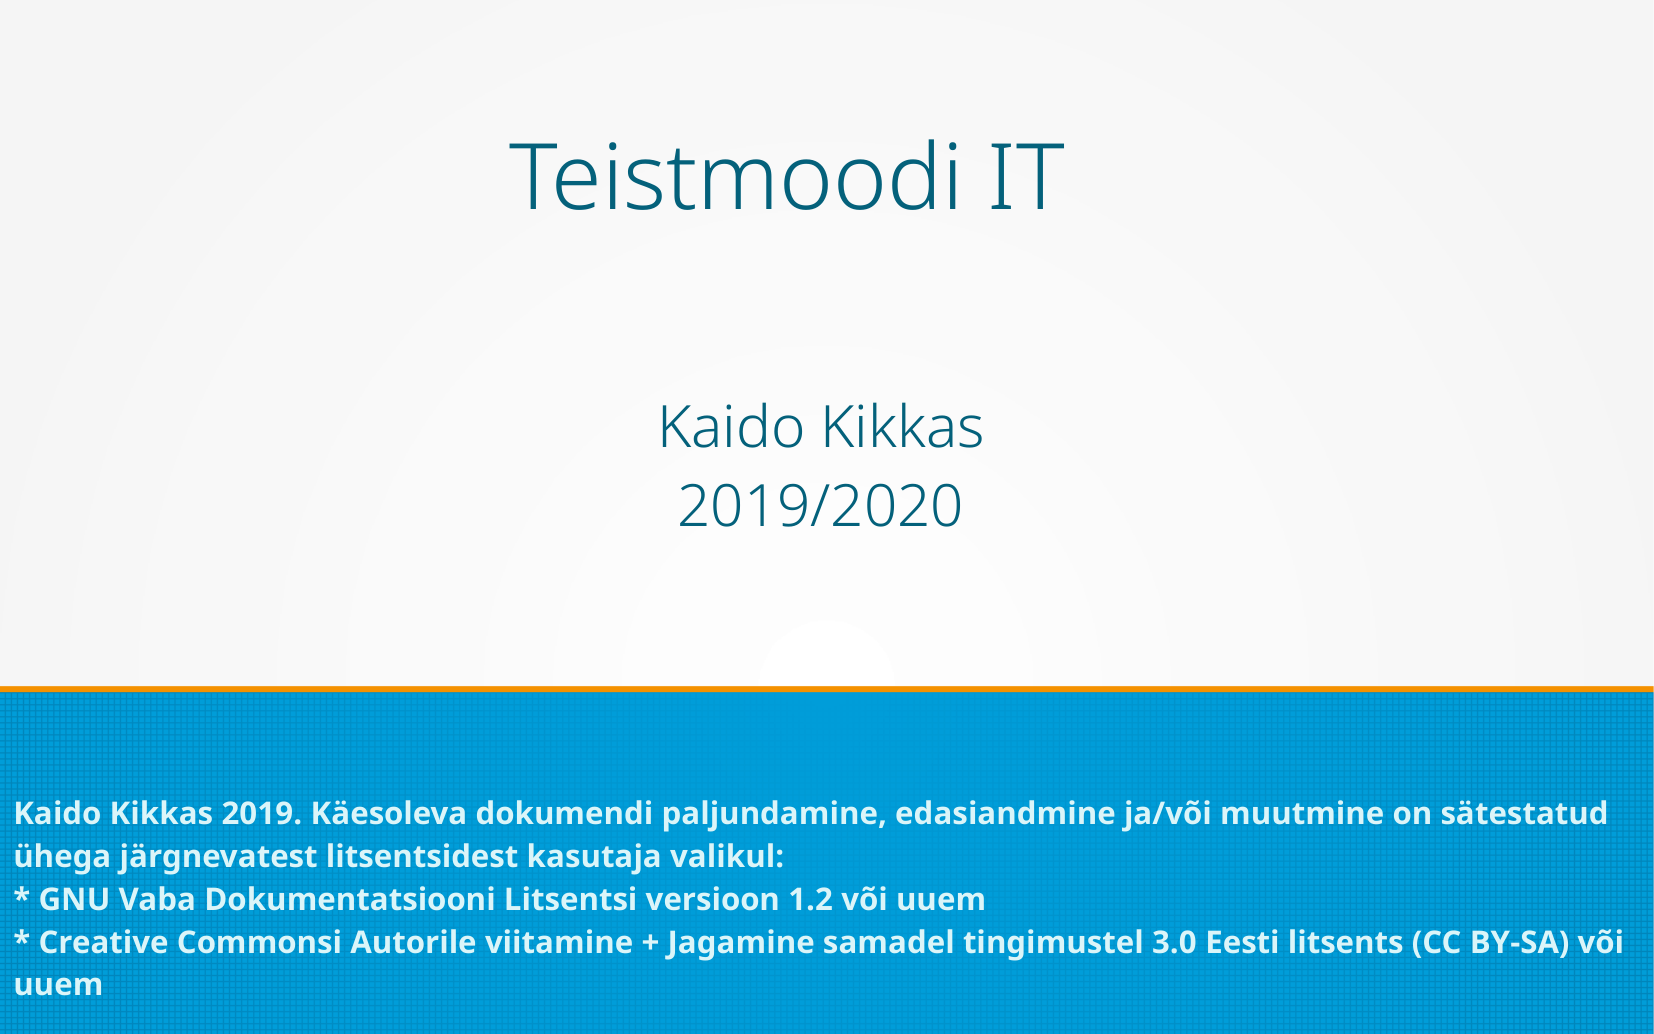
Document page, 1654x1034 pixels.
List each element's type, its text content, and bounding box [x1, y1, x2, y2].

title Teistmoodi IT [75, 37, 1501, 237]
subtitle Kaido Kikkas 2019. Käesoleva dokumendi paljundamine, edasiandmine ja/või muutmine on sätestatud ühega järgnevatest litsentsidest kasutaja valikul: * GNU Vaba Dokumentatsiooni Litsentsi versioon 1.2 või uuem * Creative Commonsi Autorile viitamine + Jagamine samadel tingimustel 3.0 Eesti litsents (CC BY-SA) või uuem [13, 791, 1630, 1004]
title Kaido Kikkas 2019/2020 [259, 345, 1382, 544]
picture [0, 0, 1654, 692]
